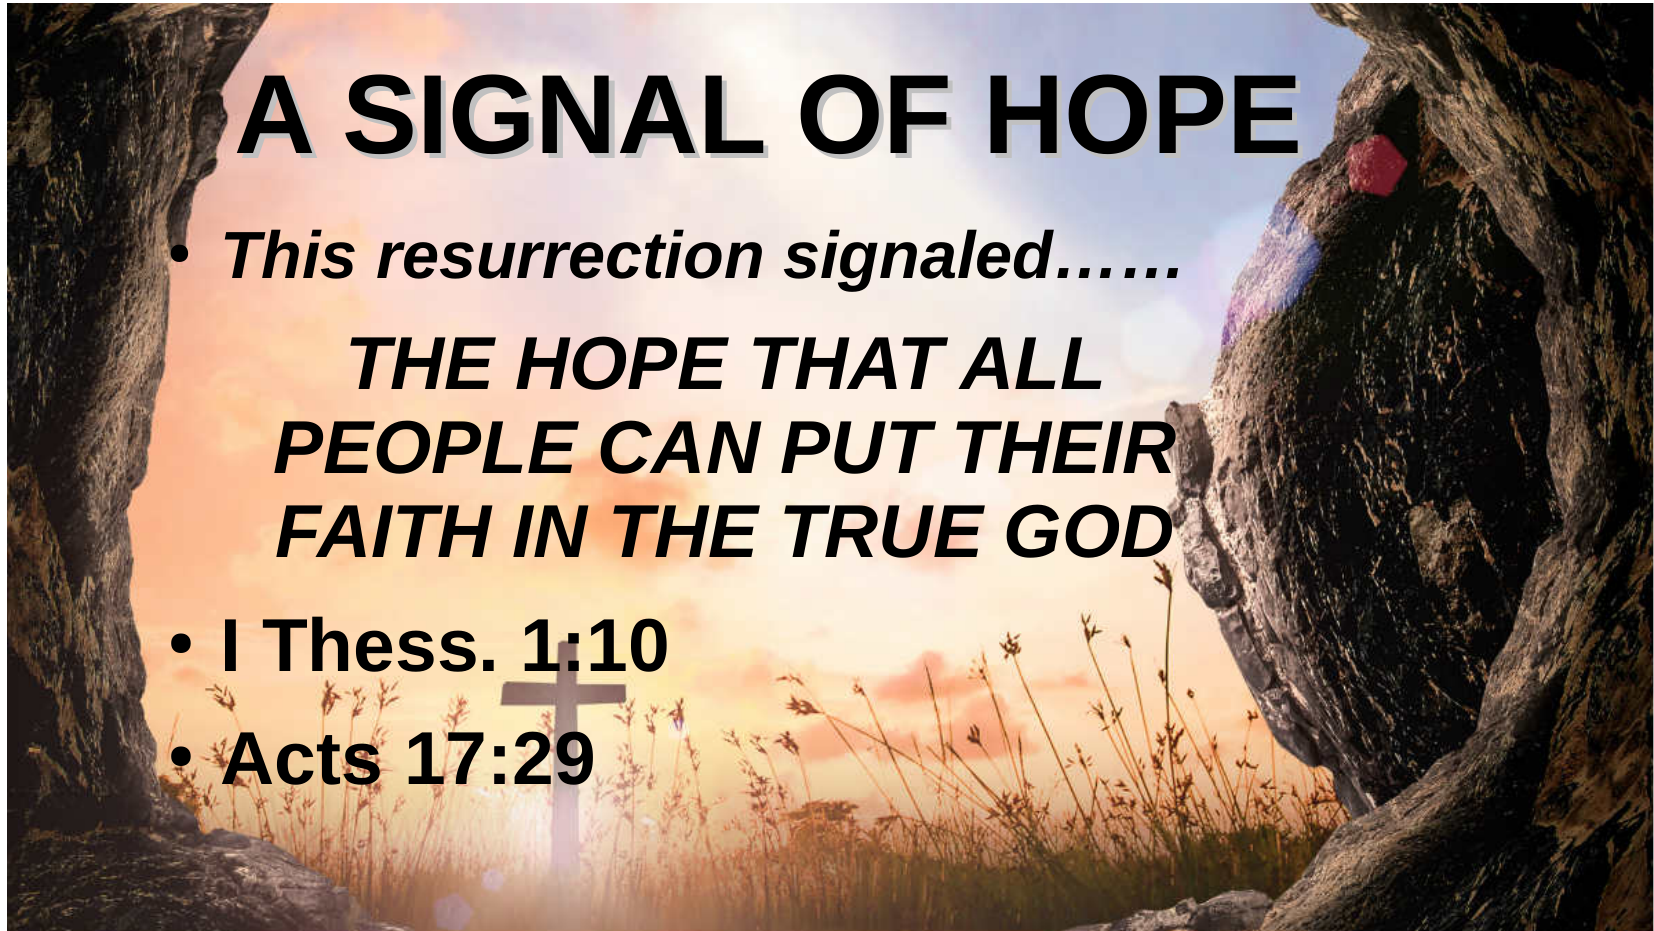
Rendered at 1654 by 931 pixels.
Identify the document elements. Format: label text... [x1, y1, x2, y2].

title A SIGNAL OF HOPE [82, 37, 1456, 193]
picture [7, 3, 1654, 931]
list This resurrection signaled…… THE HOPE THAT ALL PEOPLE CAN PUT THEIR FAITH IN THE TRUE GOD I Thess. 1:10 Acts 17:29 [150, 217, 1231, 901]
